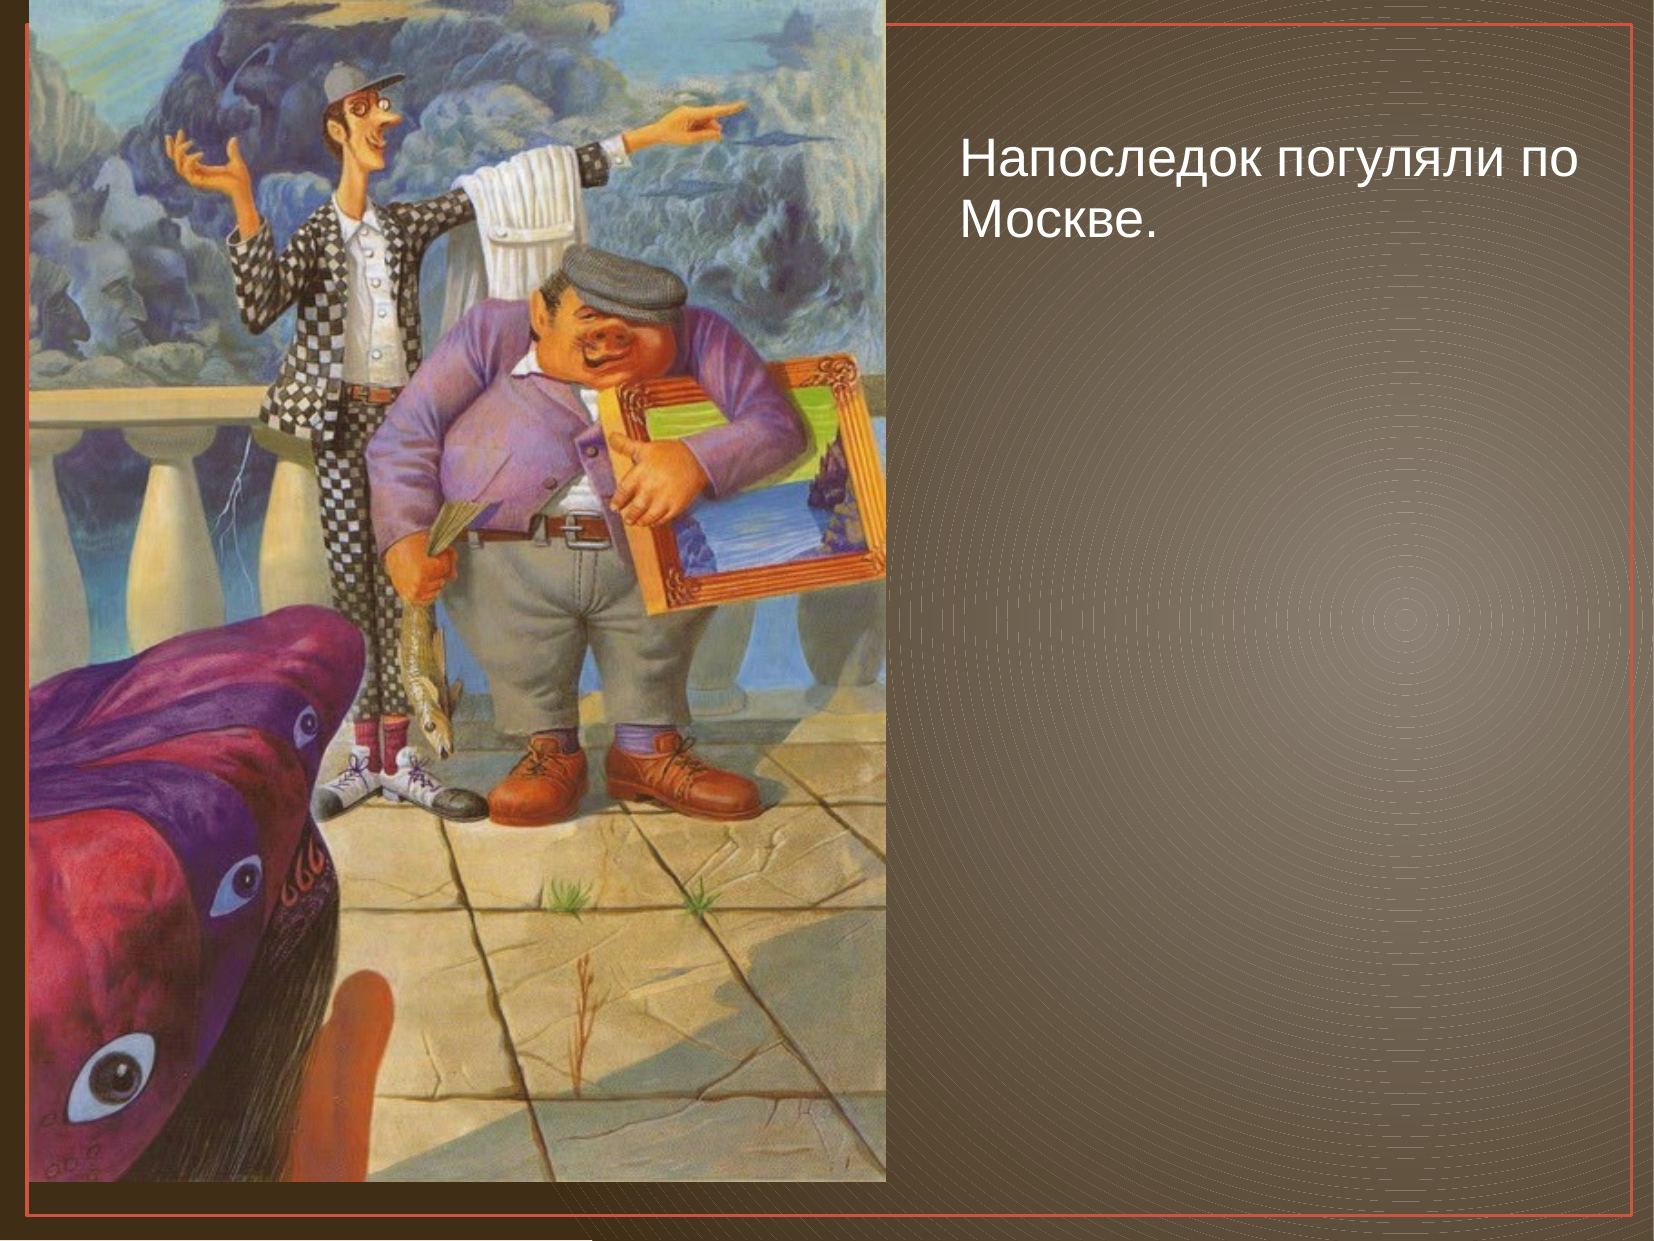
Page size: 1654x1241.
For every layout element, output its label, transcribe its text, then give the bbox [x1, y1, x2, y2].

text_box Напоследок погуляли по Москве. [944, 120, 1625, 355]
picture [29, 0, 886, 1182]
